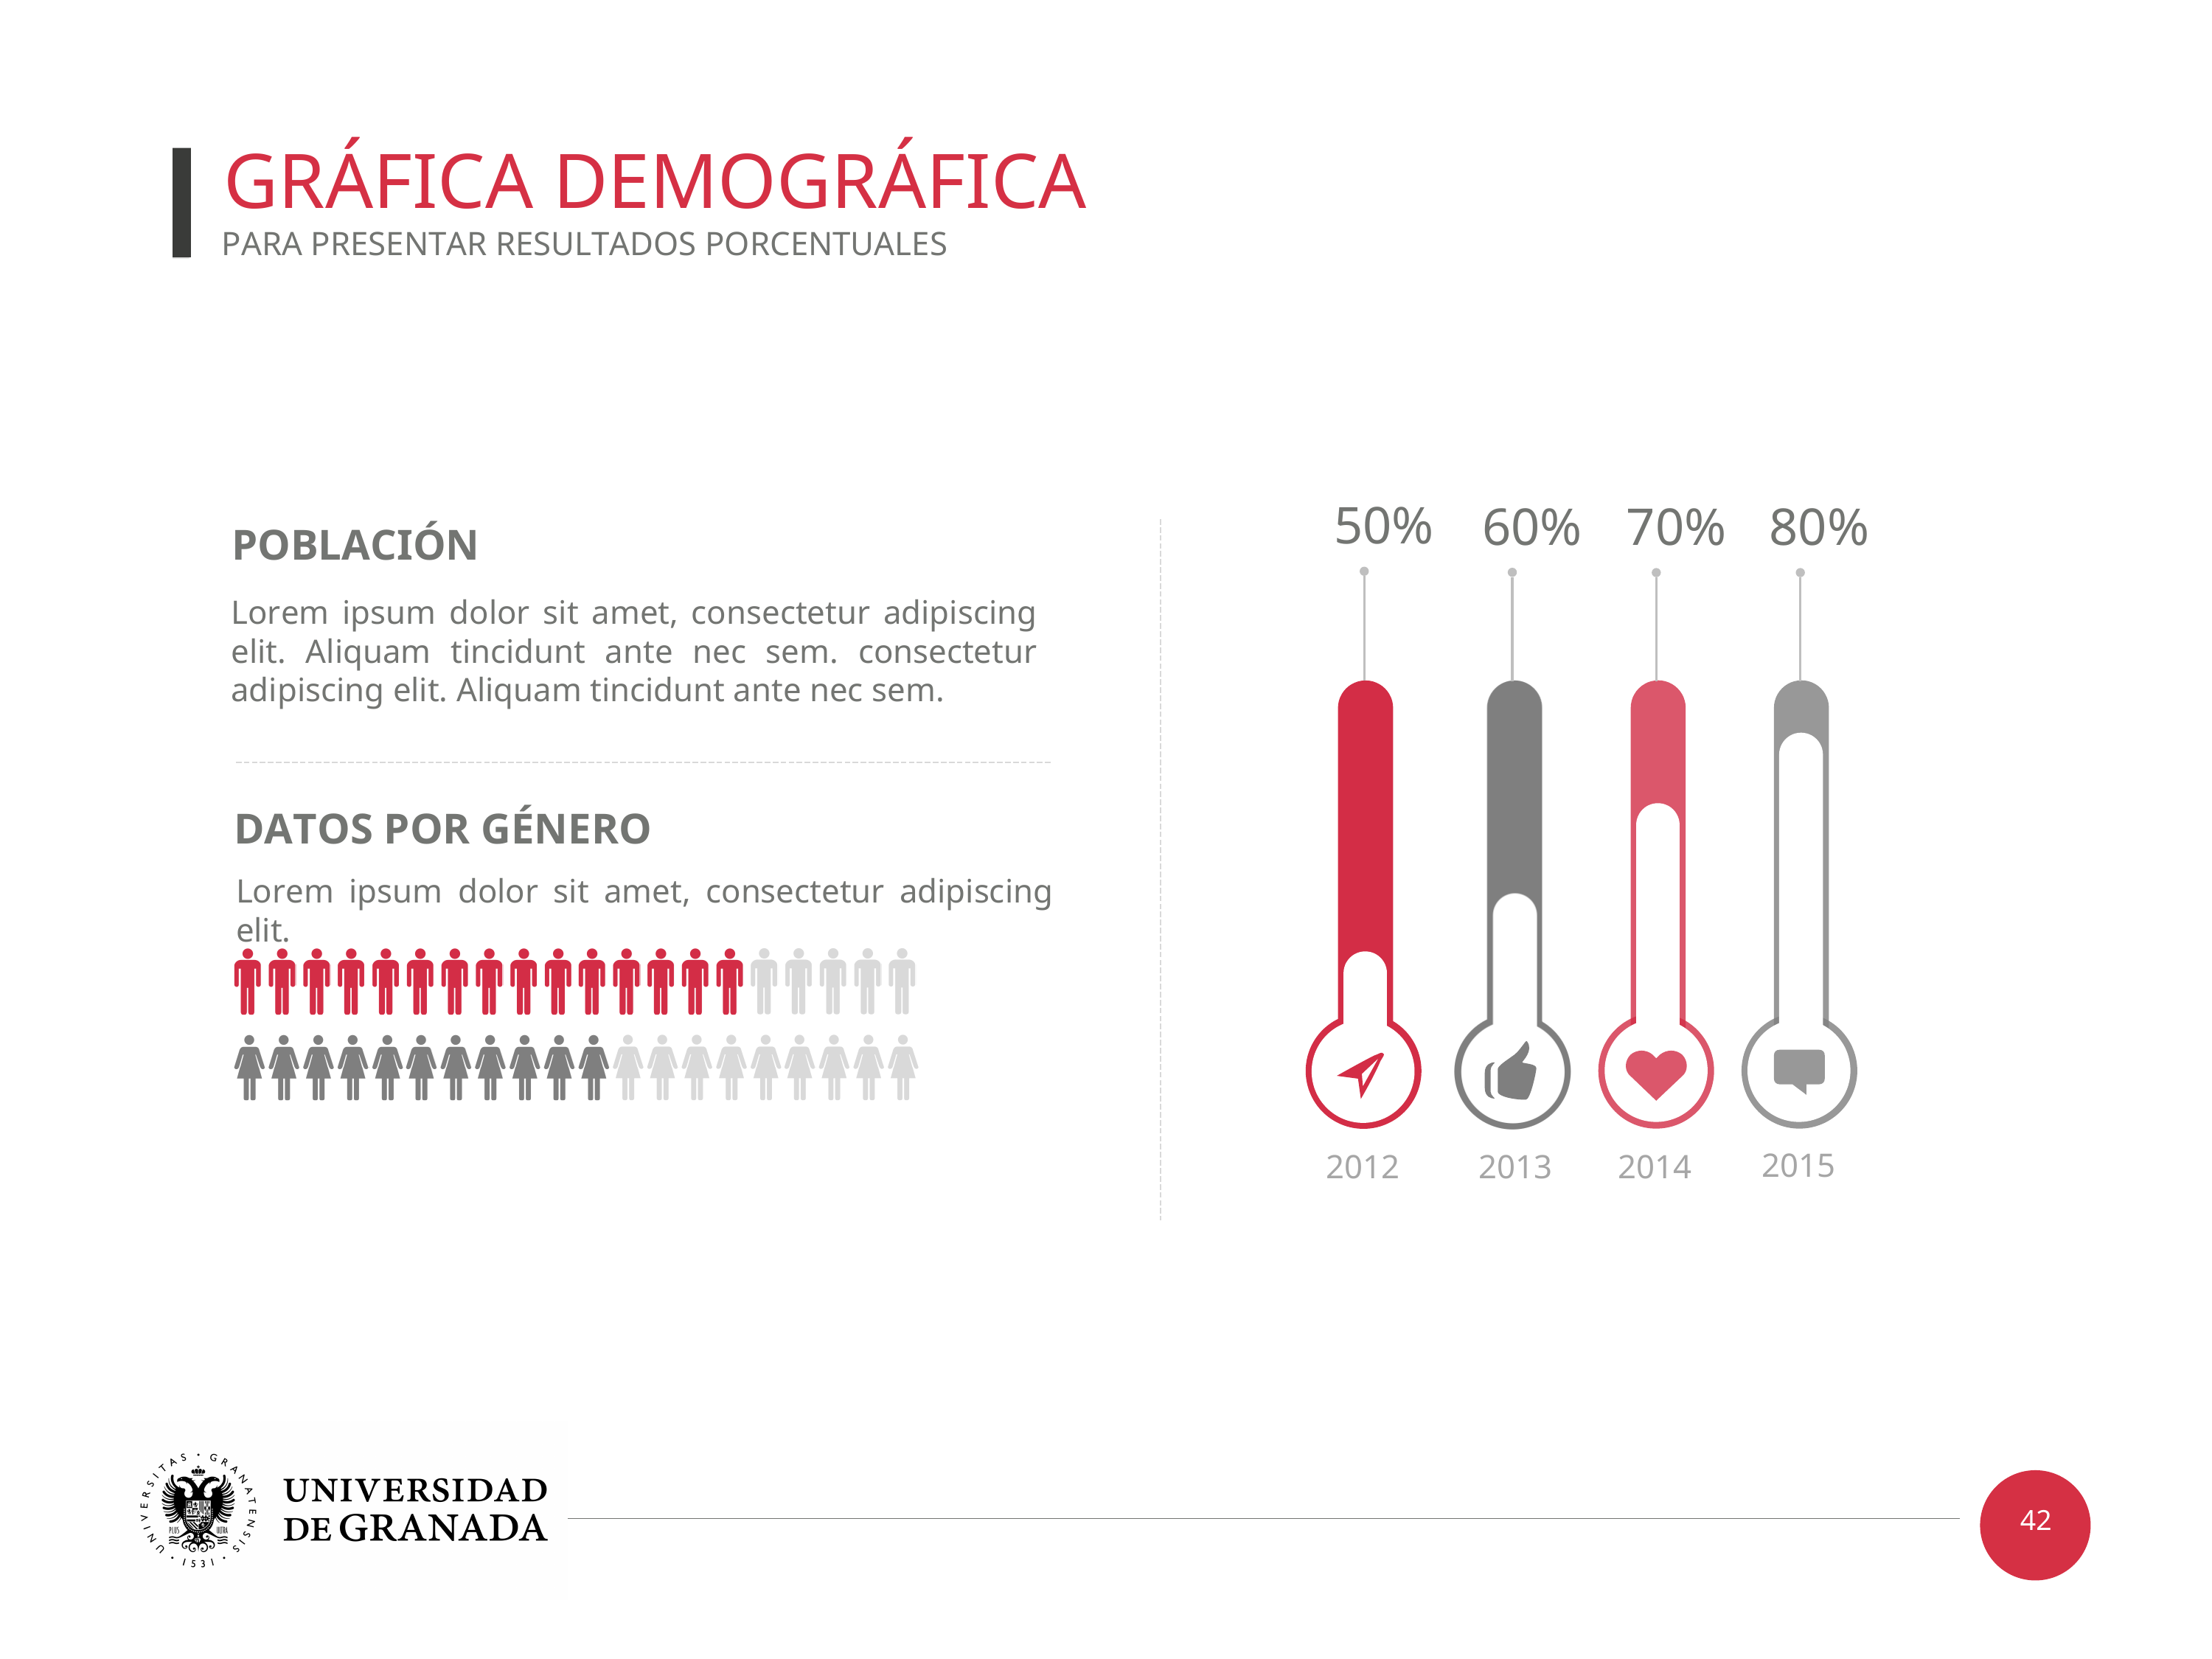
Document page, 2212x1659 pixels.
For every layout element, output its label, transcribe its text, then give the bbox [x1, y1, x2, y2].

picture [268, 1034, 301, 1101]
text_box DATOS POR GÉNERO [223, 796, 664, 858]
picture [234, 1034, 266, 1101]
text_box GRÁFICA DEMOGRÁFICA [212, 127, 2063, 229]
picture [750, 947, 779, 1015]
picture [475, 947, 504, 1015]
text_box Lorem ipsum dolor sit amet, consectetur adipiscing elit. [225, 865, 1065, 954]
picture [715, 1034, 748, 1101]
picture [578, 947, 607, 1015]
text_box [173, 147, 191, 257]
picture [784, 1034, 816, 1101]
picture [509, 1034, 542, 1101]
picture [852, 1034, 886, 1101]
picture [888, 947, 917, 1015]
picture [439, 1034, 473, 1101]
picture [887, 1034, 920, 1101]
picture [612, 1034, 645, 1101]
picture [268, 947, 296, 1015]
text_box 2014 [1601, 1138, 1708, 1194]
picture [854, 947, 882, 1015]
picture [681, 1034, 714, 1101]
picture [543, 1034, 576, 1101]
picture [302, 947, 331, 1015]
picture [509, 947, 538, 1015]
text_box 2012 [1310, 1138, 1417, 1194]
picture [406, 947, 435, 1015]
text_box 70% [1610, 486, 1744, 564]
text_box 2015 [1745, 1136, 1852, 1192]
picture [337, 1034, 369, 1101]
picture [372, 1034, 403, 1101]
text_box [1305, 680, 1422, 1129]
picture [681, 947, 710, 1015]
picture [337, 947, 366, 1015]
text_box [1498, 1041, 1537, 1100]
text_box [1484, 1062, 1495, 1099]
text_box 2013 [1462, 1138, 1570, 1194]
text_box PARA PRESENTAR RESULTADOS PORCENTUALES [210, 218, 2061, 268]
picture [819, 947, 848, 1015]
picture [474, 1034, 507, 1101]
text_box [1598, 680, 1714, 1129]
text_box 80% [1753, 486, 1887, 564]
text_box Lorem ipsum dolor sit amet, consectetur adipiscing elit. Aliquam tincidunt ante nec sem. consectetur adipiscing elit. Aliquam tincidunt ante nec sem. [215, 583, 1055, 756]
picture [716, 947, 745, 1015]
picture [406, 1034, 438, 1101]
picture [647, 947, 675, 1015]
picture [578, 1034, 611, 1101]
picture [1452, 678, 1573, 1132]
text_box 60% [1465, 486, 1599, 564]
picture [302, 1034, 335, 1101]
picture [120, 1421, 568, 1600]
picture [441, 947, 470, 1015]
picture [785, 947, 813, 1015]
picture [818, 1034, 851, 1101]
picture [372, 947, 400, 1015]
picture [750, 1034, 782, 1101]
text_box POBLACIÓN [215, 510, 497, 577]
picture [234, 947, 262, 1015]
picture [613, 947, 641, 1015]
text_box 50% [1318, 484, 1452, 563]
picture [647, 1034, 679, 1101]
text_box [1741, 680, 1857, 1129]
picture [544, 947, 572, 1015]
